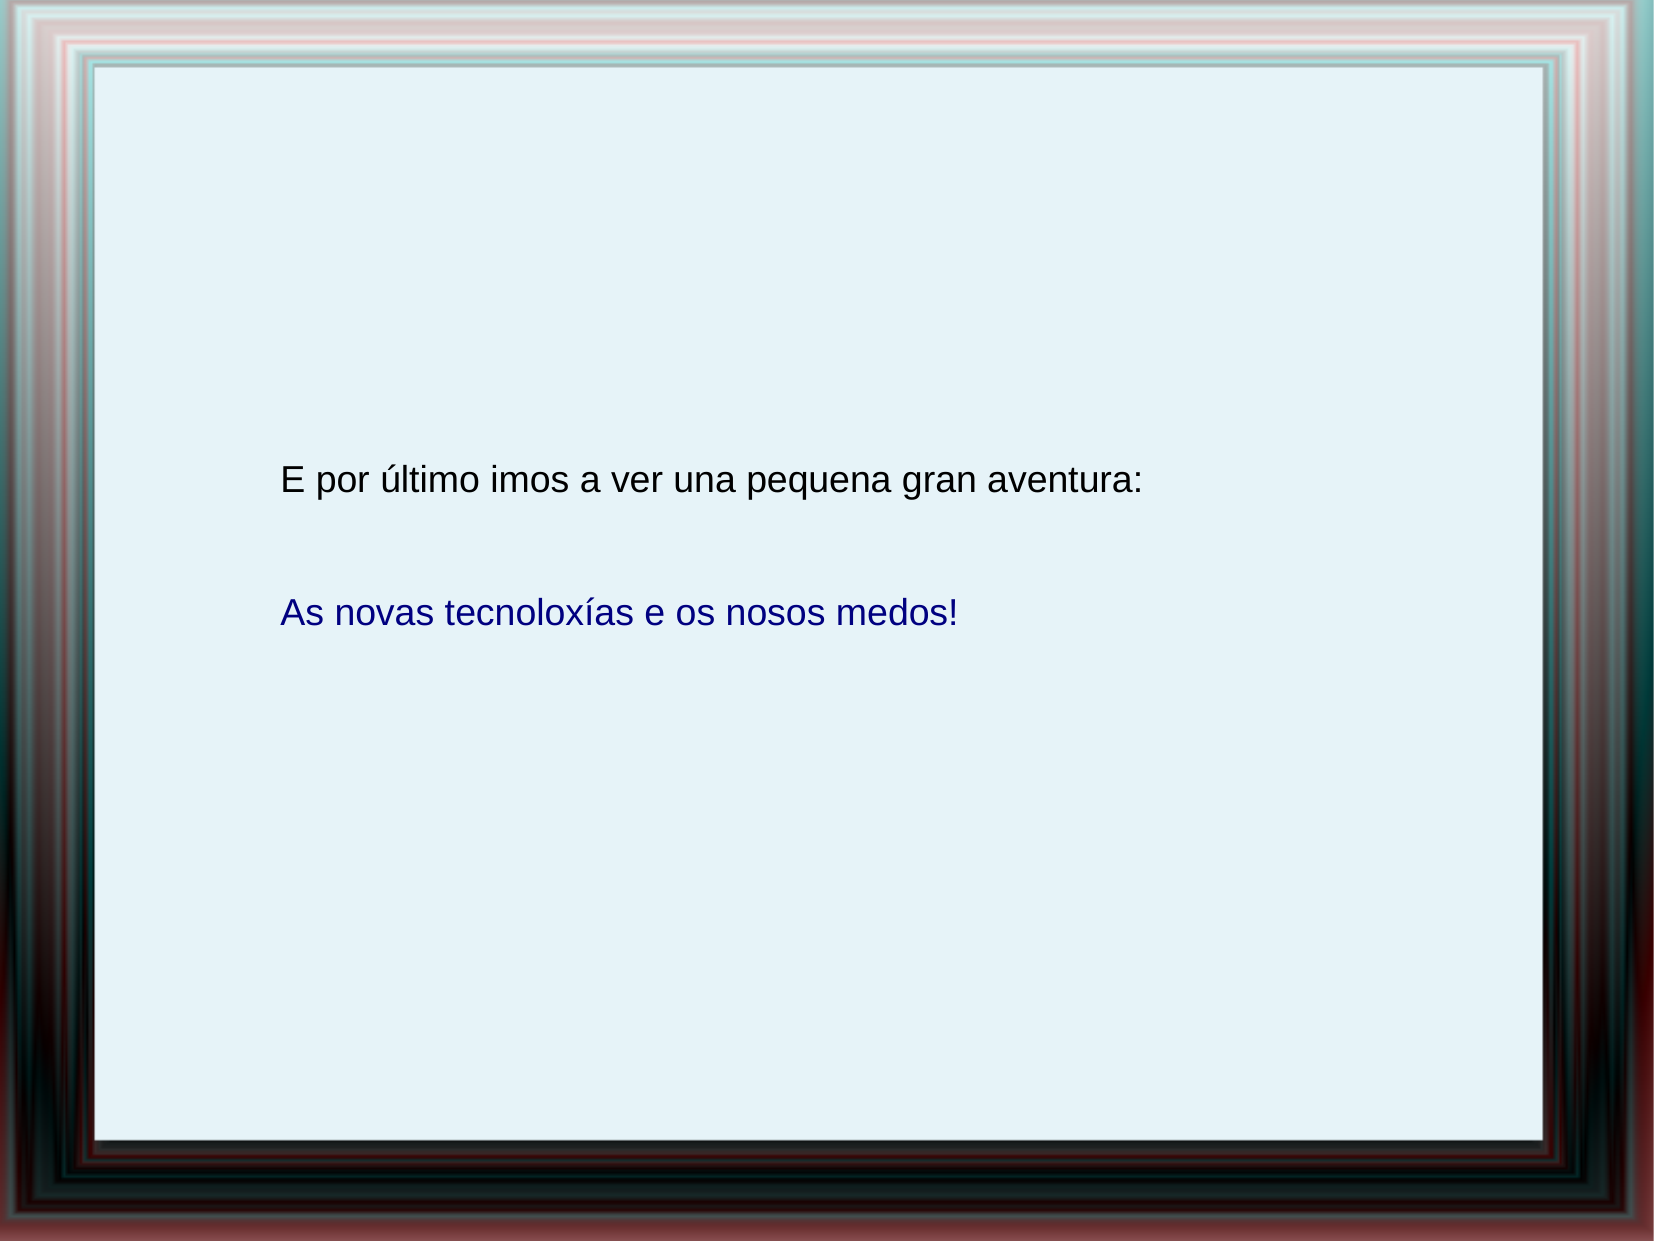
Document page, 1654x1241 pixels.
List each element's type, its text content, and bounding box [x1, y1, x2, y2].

text_box E por último imos a ver una pequena gran aventura: As novas tecnoloxías e os nosos medos! [265, 383, 1447, 842]
picture [0, 0, 1654, 1241]
